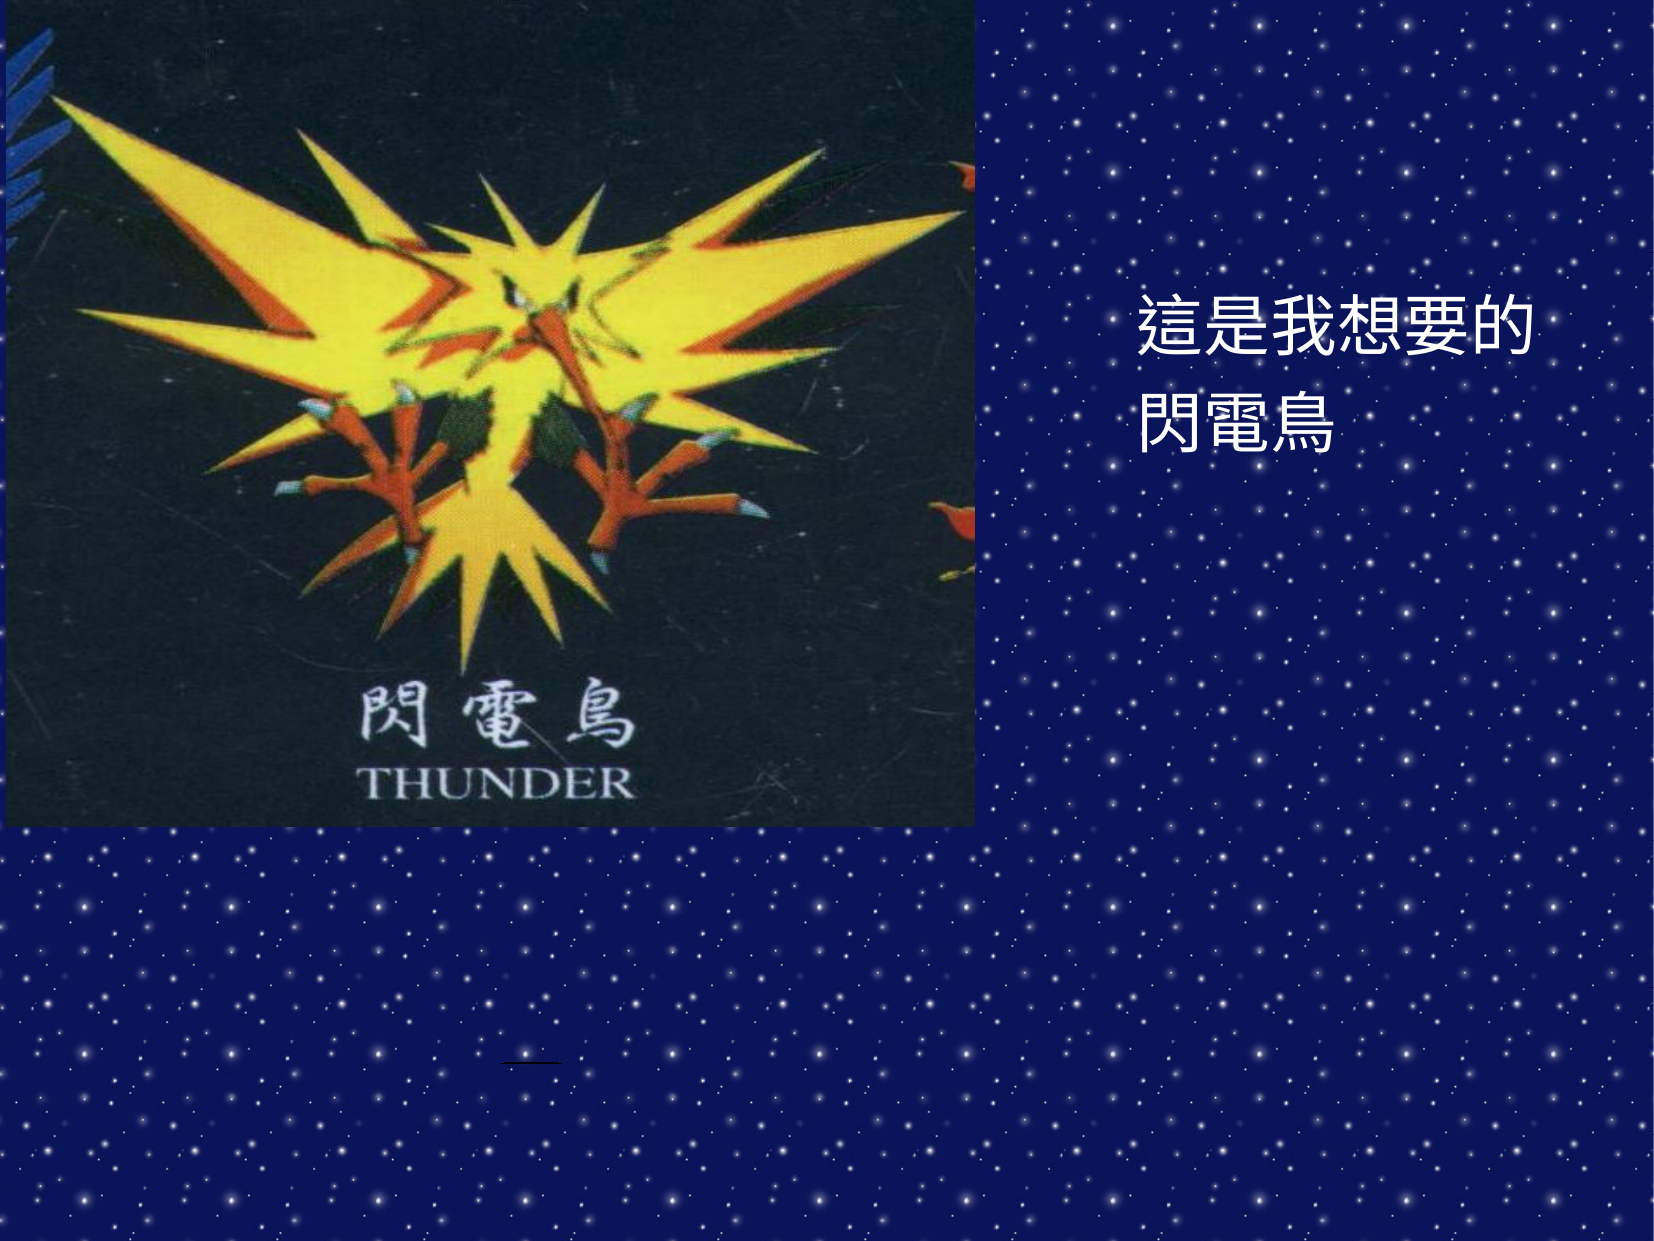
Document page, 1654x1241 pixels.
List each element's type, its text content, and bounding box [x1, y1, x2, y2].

text_box 這是我想要的閃電鳥 [1122, 265, 1595, 521]
text_box [354, 856, 1388, 1192]
picture [0, 0, 1654, 1241]
